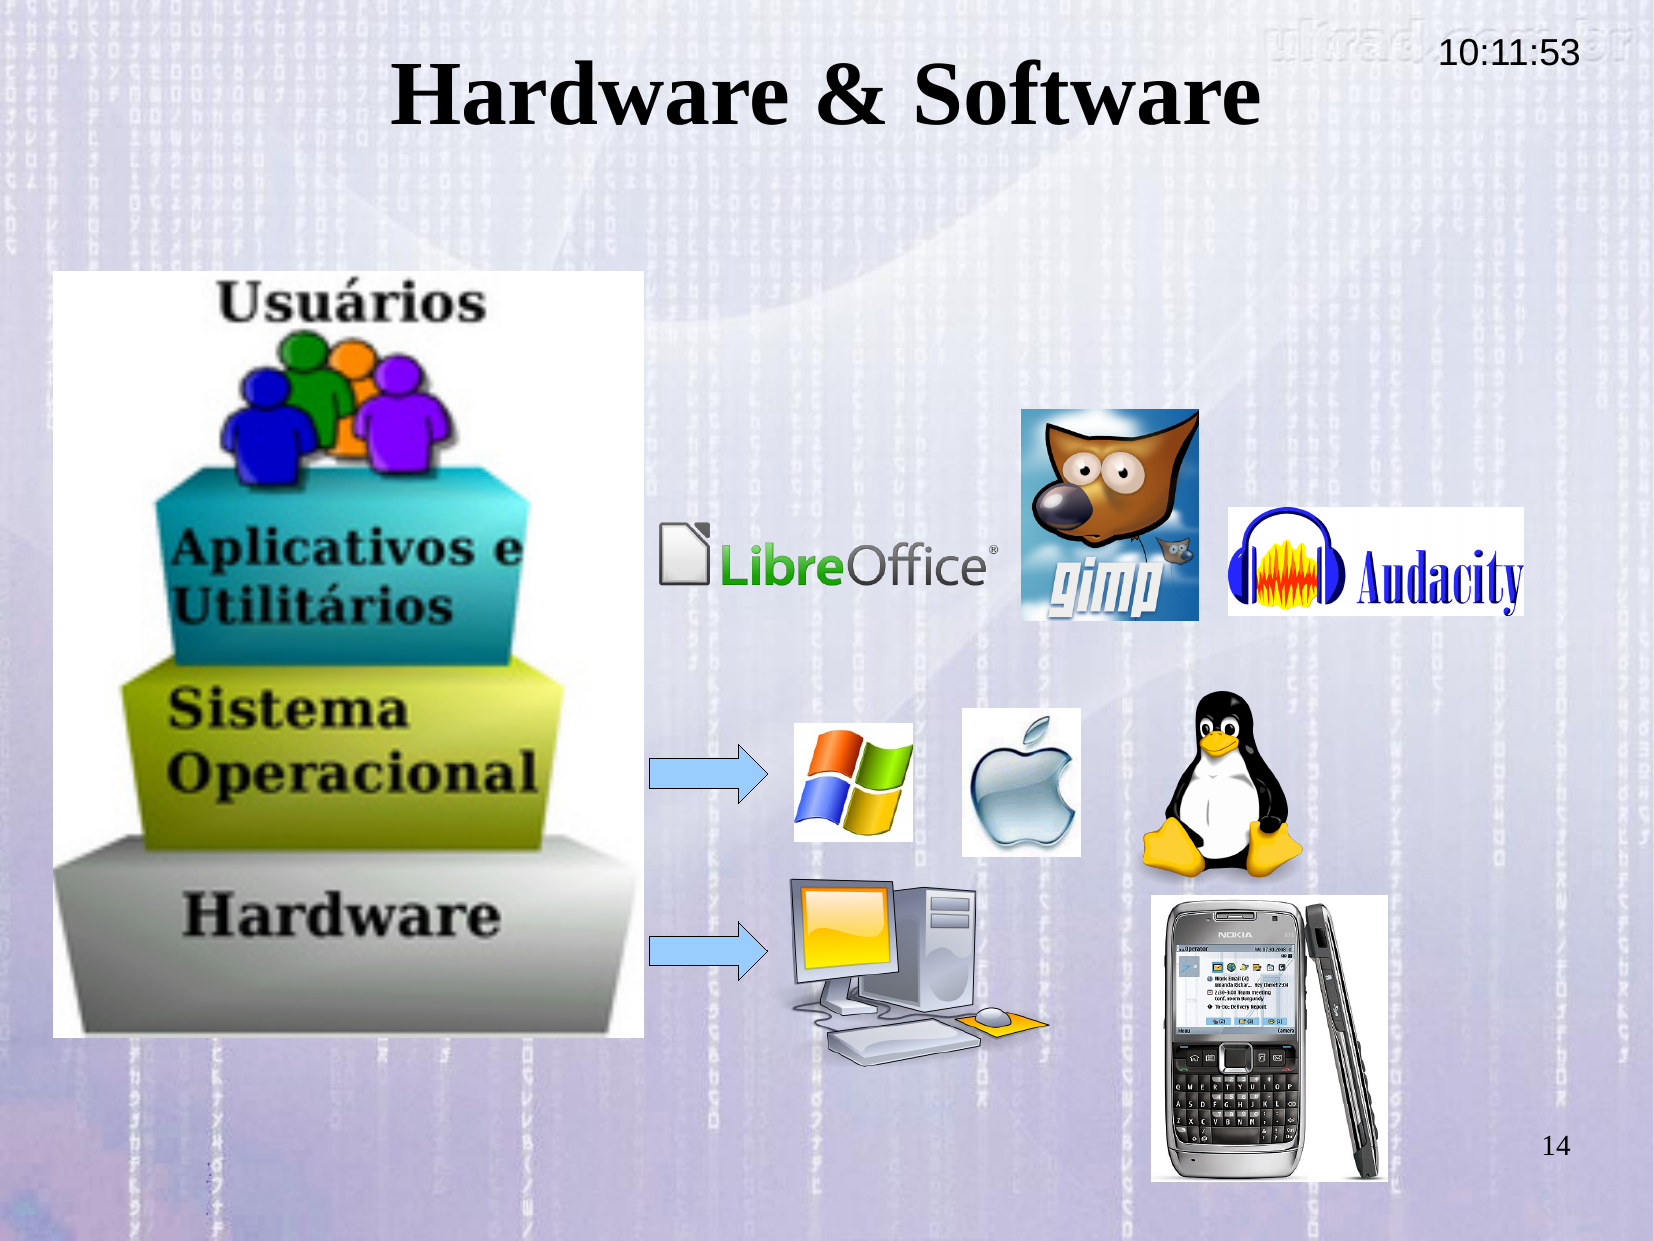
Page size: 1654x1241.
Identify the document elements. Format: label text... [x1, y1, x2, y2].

text_box Hardware & Software [29, 35, 1625, 171]
text_box [649, 744, 768, 804]
text_box 10:53:34 [1423, 23, 1631, 94]
picture [0, 0, 1654, 1241]
text_box [649, 921, 768, 981]
